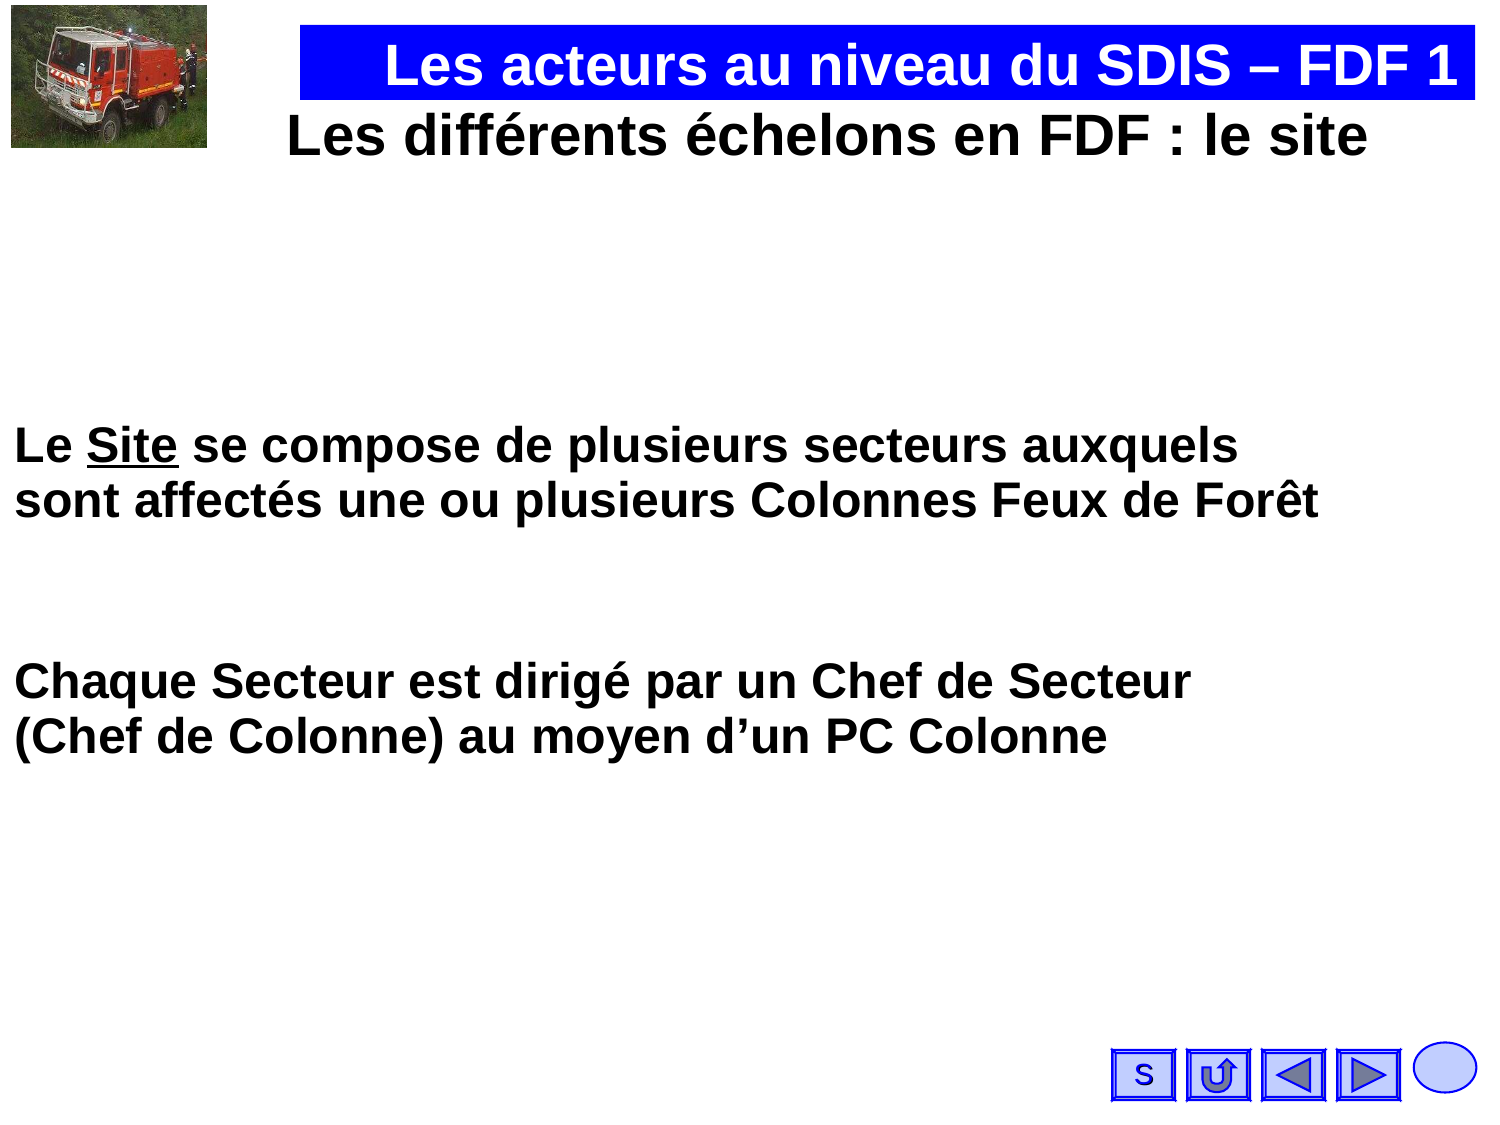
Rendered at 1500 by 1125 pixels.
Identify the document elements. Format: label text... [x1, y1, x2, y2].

text_box [1413, 1042, 1477, 1093]
text_box Les acteurs au niveau du SDIS – FDF 1 [300, 24, 1476, 100]
text_box Chaque Secteur est dirigé par un Chef de Secteur (Chef de Colonne) au moyen d’un PC Colonne [0, 645, 1222, 773]
picture [11, 5, 207, 148]
text_box Les différents échelons en FDF : le site [271, 94, 1447, 175]
text_box Le Site se compose de plusieurs secteurs auxquels sont affectés une ou plusieurs Colonnes Feux de Forêt [0, 409, 1336, 537]
